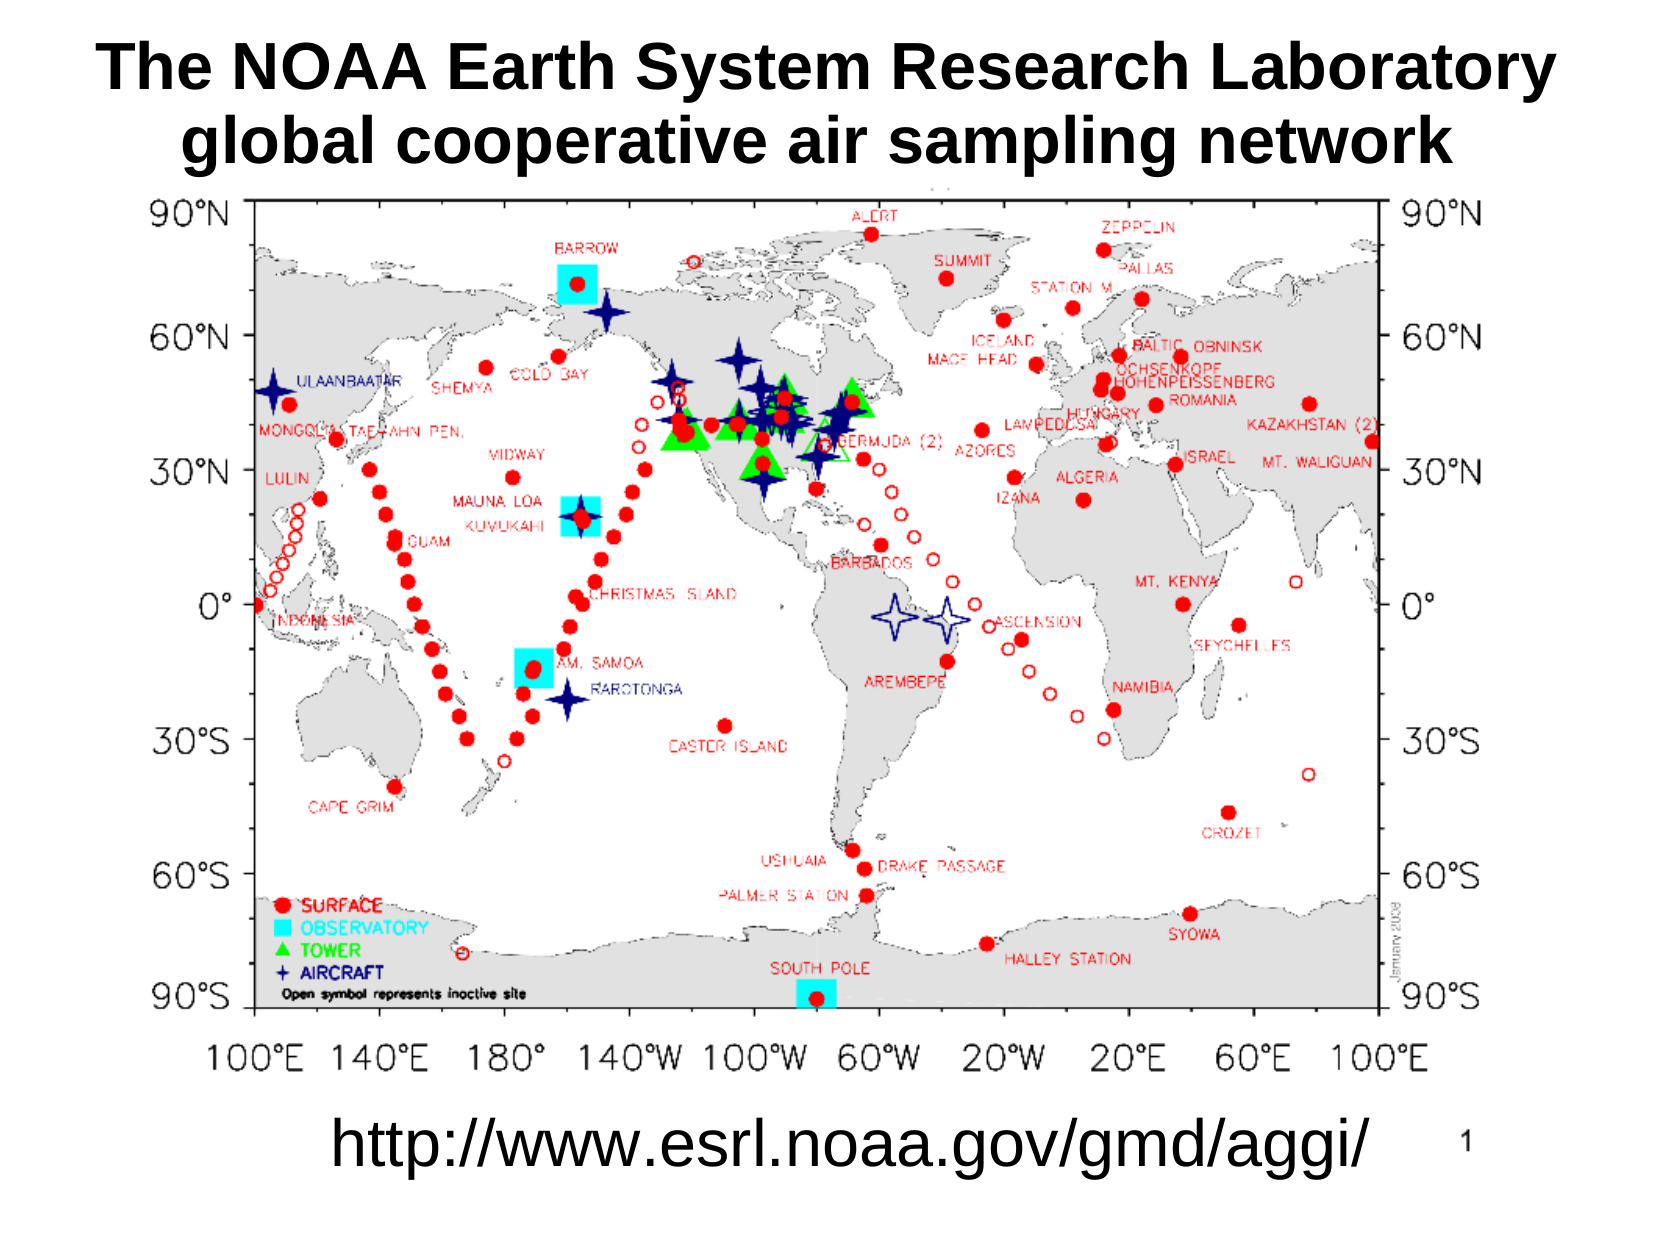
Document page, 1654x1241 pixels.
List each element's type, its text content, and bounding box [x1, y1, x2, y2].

picture [65, 208, 1565, 1214]
title The NOAA Earth System Research Laboratory global cooperative air sampling network [29, 0, 1625, 208]
subtitle http://www.esrl.noaa.gov/gmd/aggi/ [88, 1076, 1577, 1211]
